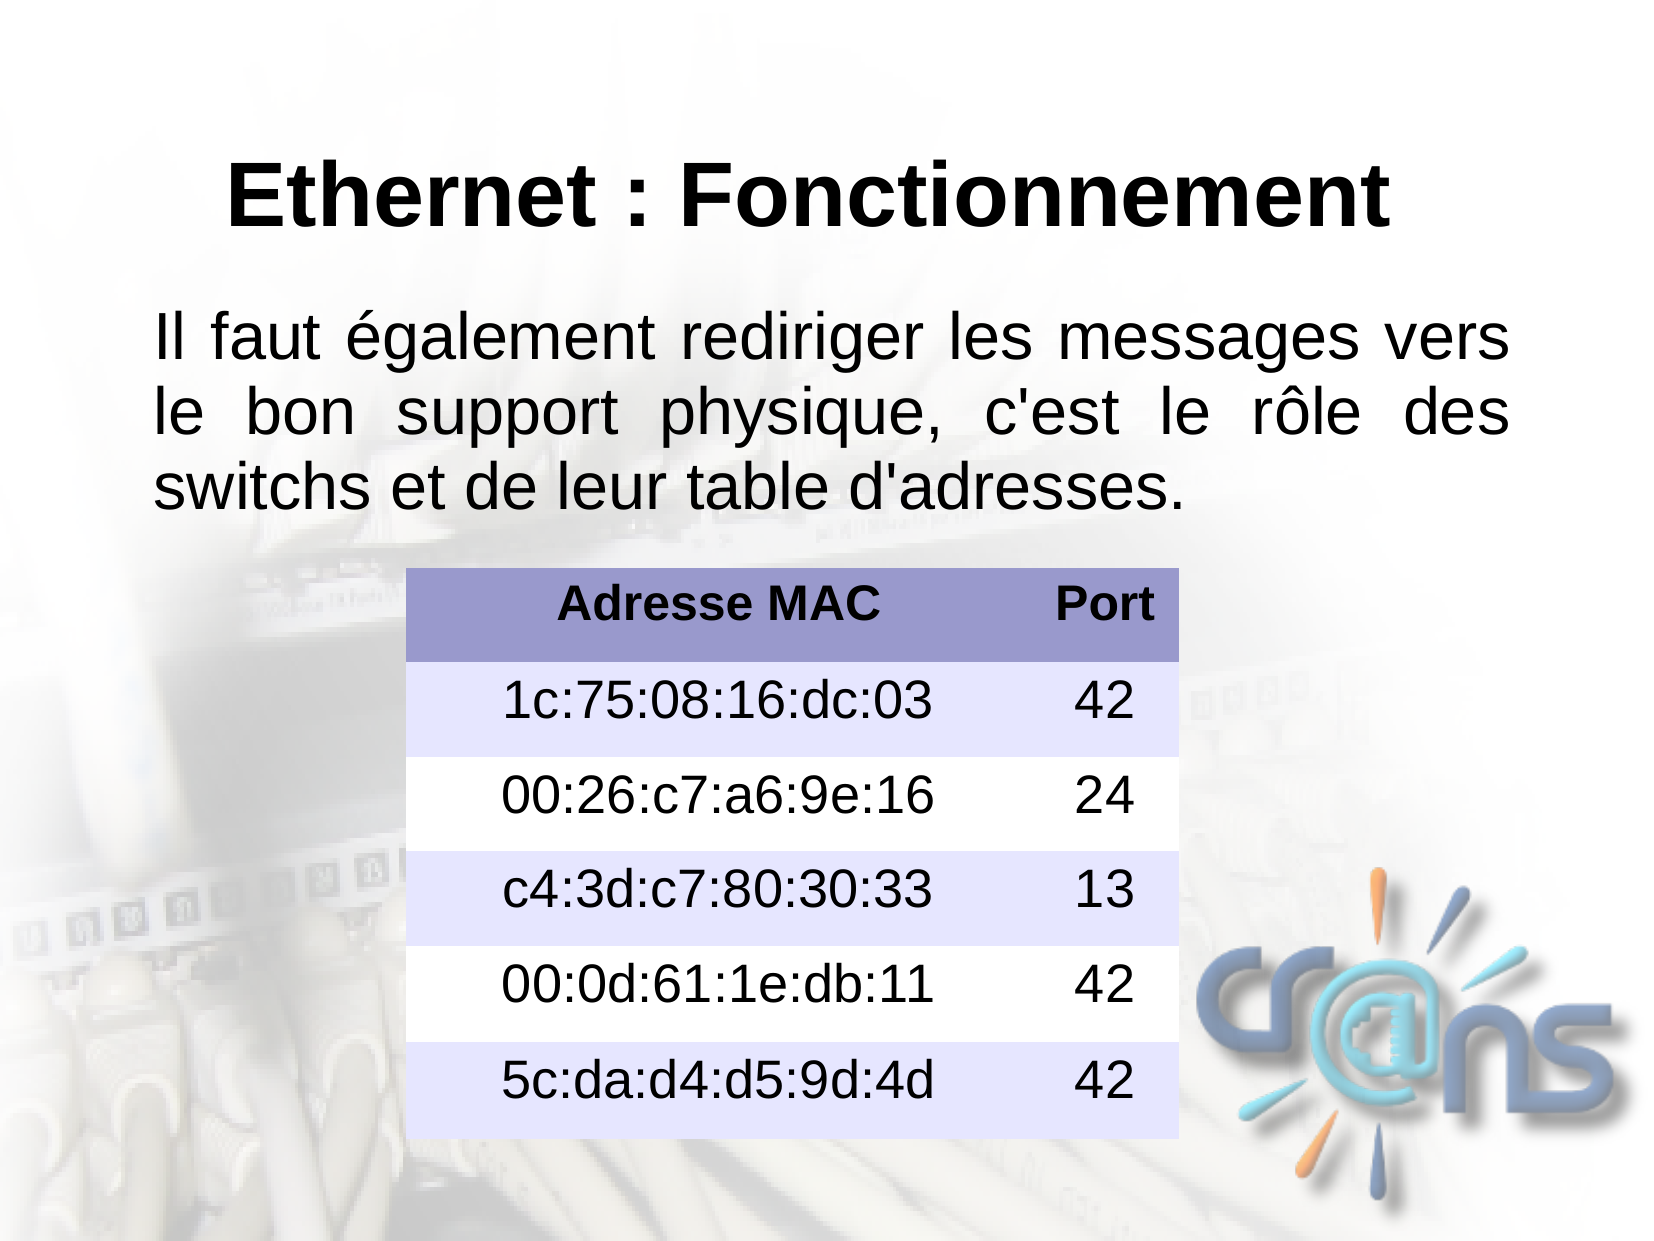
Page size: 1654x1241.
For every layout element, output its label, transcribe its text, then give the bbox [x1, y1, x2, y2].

table_cell 00:0d:61:1e:db:11 [406, 946, 1031, 1042]
table_cell 42 [1031, 662, 1179, 757]
table_cell 42 [1031, 1042, 1179, 1139]
table_header Adresse MAC [406, 568, 1031, 662]
table_cell 42 [1031, 946, 1179, 1042]
table_cell 5c:da:d4:d5:9d:4d [406, 1042, 1031, 1139]
table_cell c4:3d:c7:80:30:33 [406, 851, 1031, 946]
table_cell 13 [1031, 851, 1179, 946]
table_header Port [1031, 568, 1179, 662]
table_cell 00:26:c7:a6:9e:16 [406, 757, 1031, 851]
table_cell 24 [1031, 757, 1179, 851]
subtitle Il faut également rediriger les messages vers le bon support physique, c'est le rôle des switchs et de leur table d'adresses. [153, 284, 1512, 539]
table_cell 1c:75:08:16:dc:03 [406, 662, 1031, 757]
picture [0, 0, 1654, 1241]
title Ethernet : Fonctionnement [82, 90, 1536, 298]
